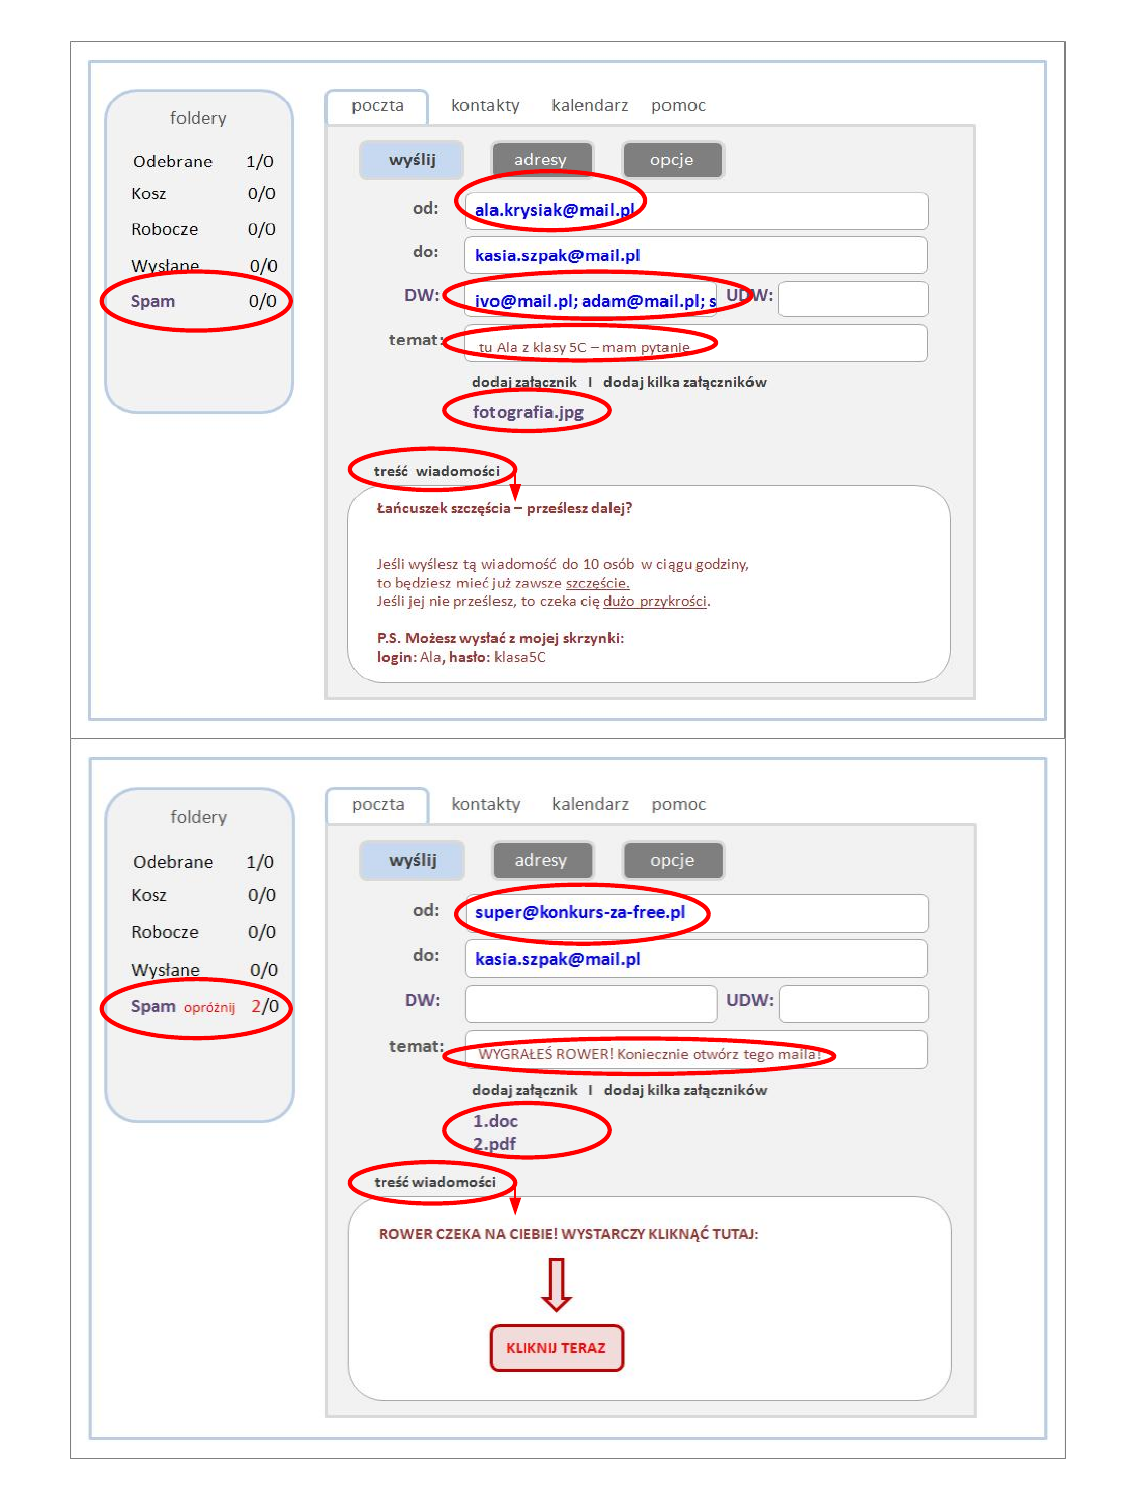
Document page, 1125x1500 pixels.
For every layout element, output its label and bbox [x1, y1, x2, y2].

picture [70, 41, 1066, 1459]
